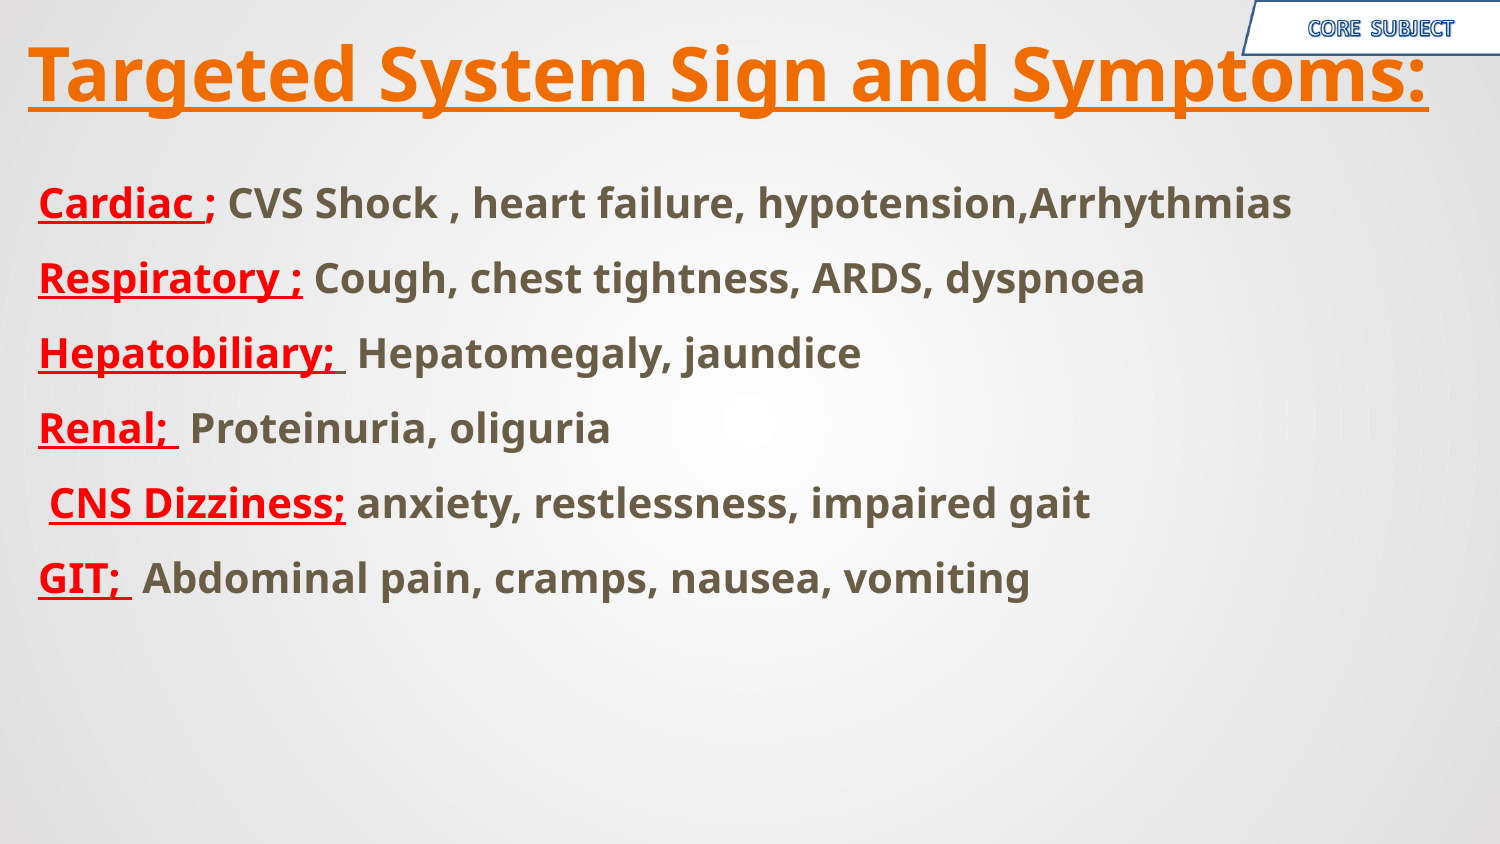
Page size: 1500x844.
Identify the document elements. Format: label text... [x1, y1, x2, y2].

title Targeted System Sign and Symptoms: [12, 11, 1477, 137]
picture [1241, 0, 1500, 59]
list Cardiac ; CVS Shock , heart failure, hypotension,Arrhythmias Respiratory ; Cough, chest tightness, ARDS, dyspnoea Hepatobiliary; Hepatomegaly, jaundice Renal; Proteinuria, oliguria CNS Dizziness; anxiety, restlessness, impaired gait GIT; Abdominal pain, cramps, nausea, vomiting [23, 161, 1440, 801]
